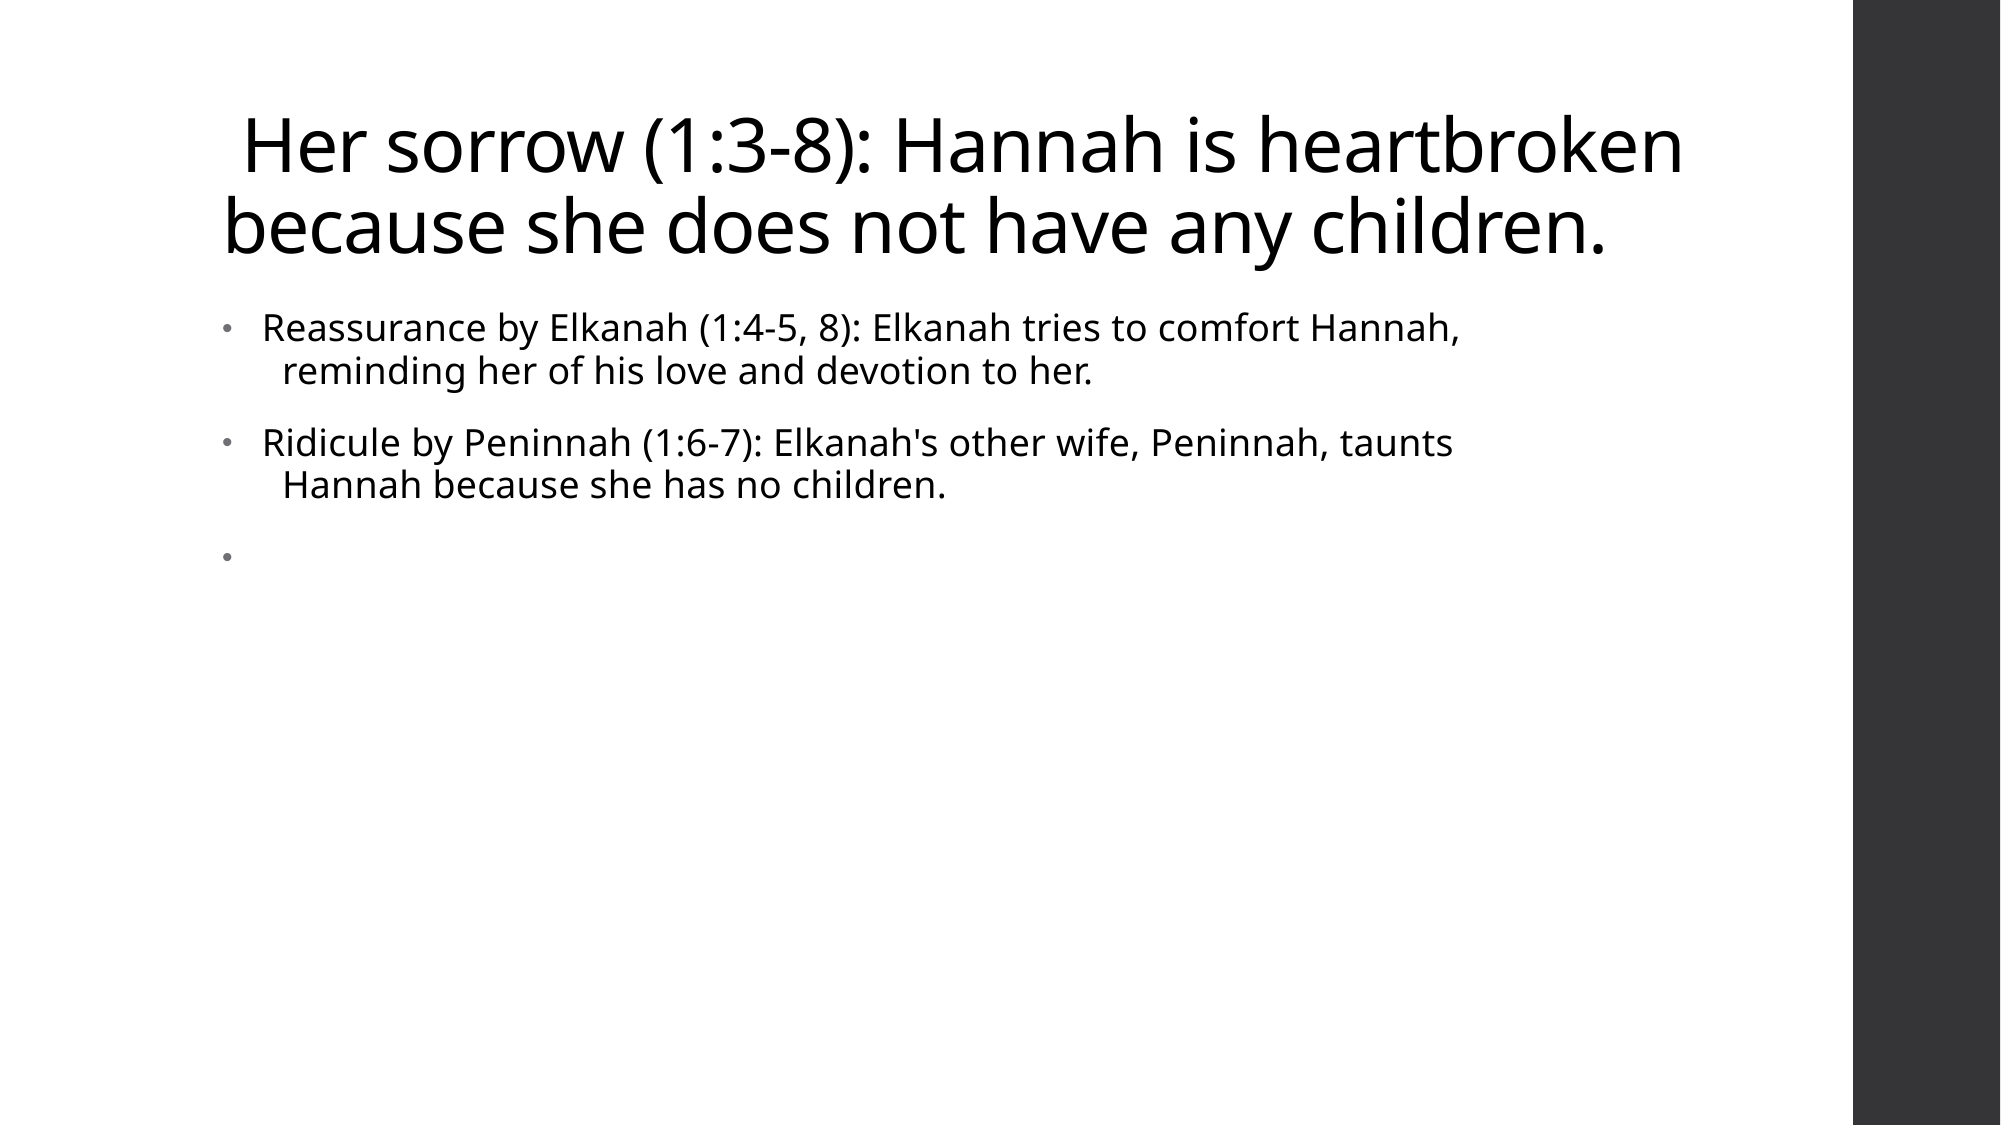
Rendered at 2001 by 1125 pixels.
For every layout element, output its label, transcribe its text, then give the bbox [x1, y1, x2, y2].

title Her sorrow (1:3-8): Hannah is heartbroken because she does not have any children. [206, 60, 1797, 278]
list Reassurance by Elkanah (1:4-5, 8): Elkanah tries to comfort Hannah, reminding her of his love and devotion to her. Ridicule by Peninnah (1:6-7): Elkanah's other wife, Peninnah, taunts Hannah because she has no children. [206, 299, 1617, 1014]
